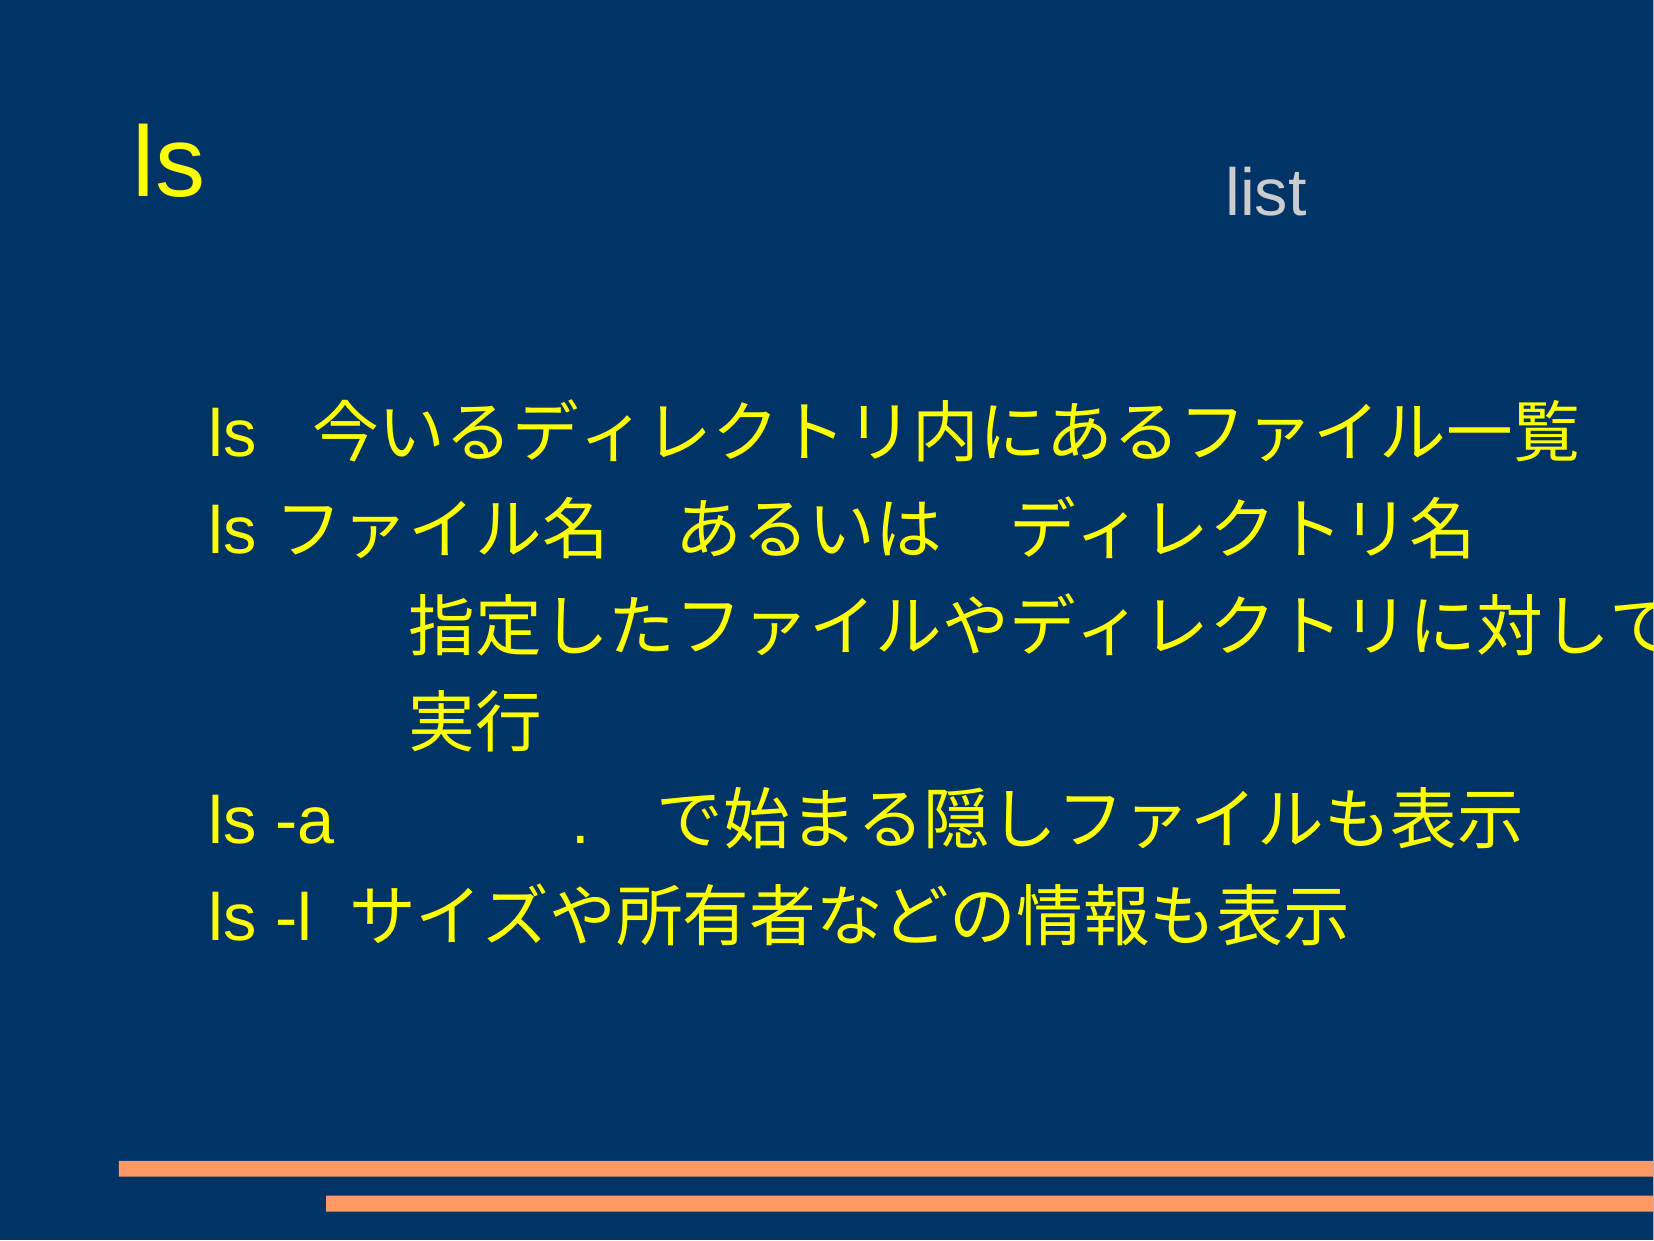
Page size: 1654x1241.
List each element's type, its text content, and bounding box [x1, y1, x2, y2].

text_box ls [118, 98, 220, 226]
text_box ls 今いるディレクトリ内にあるファイル一覧 ls ファイル名 あるいは ディレクトリ名 指定したファイルやディレクトリに対して 実行 ls -a . で始まる隠しファイルも表示 ls -l サイズや所有者などの情報も表示 [193, 371, 1447, 886]
text_box list [1210, 147, 1322, 238]
